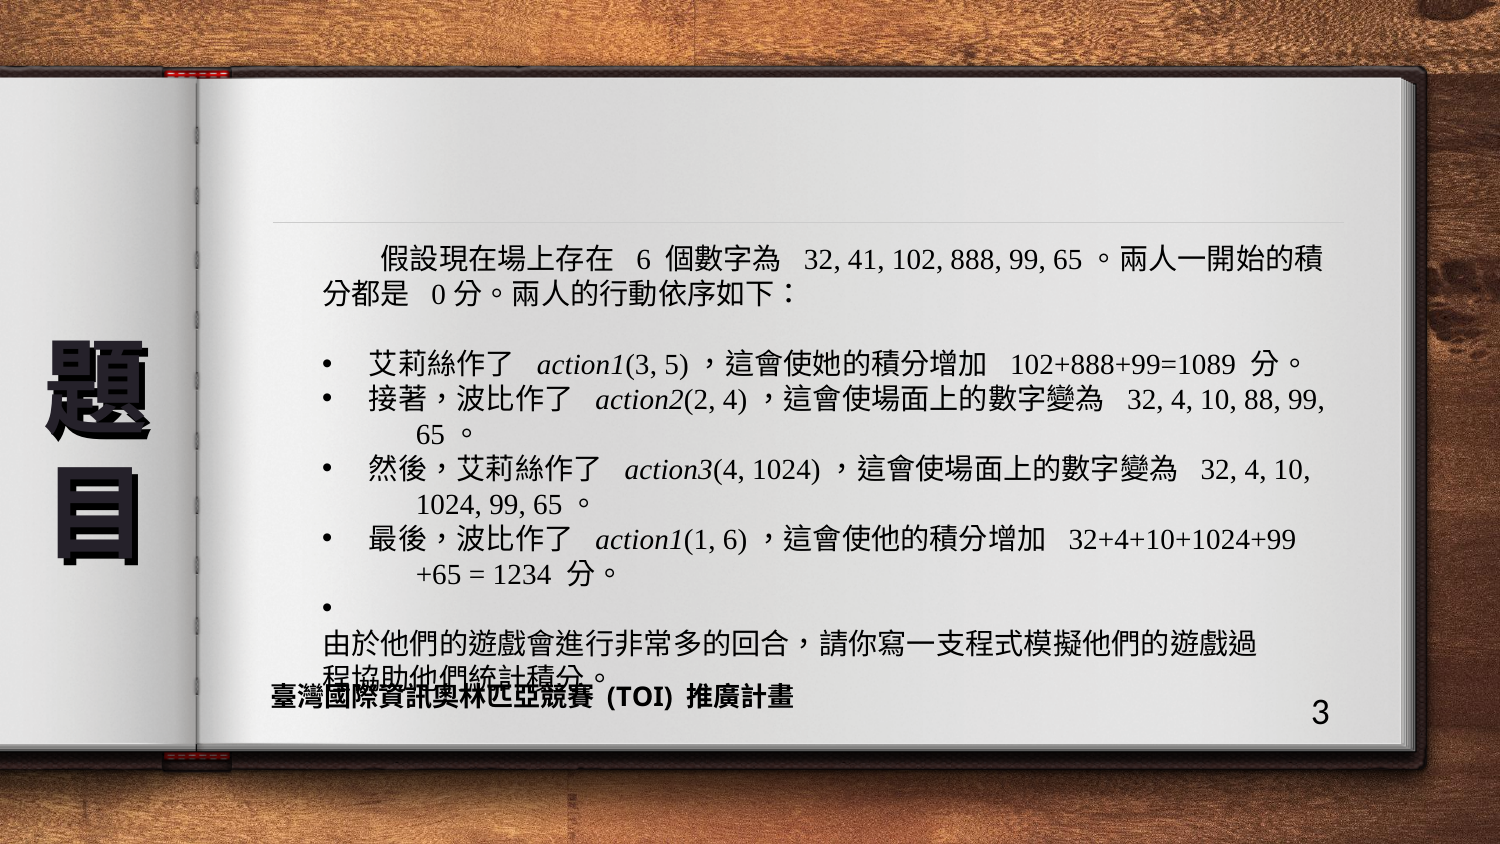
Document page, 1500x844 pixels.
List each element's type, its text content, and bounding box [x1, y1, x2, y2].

text_box 假設現在場上存在 6 個數字為 32, 41, 102, 888, 99, 65。兩人一開始的積分都是 0分。兩人的行動依序如下： 艾莉絲作了 action1(3, 5)，這會使她的積分增加 102+888+99=1089 分。 接著，波比作了 action2(2, 4)，這會使場面上的數字變為 32, 4, 10, 88, 99, 65。 然後，艾莉絲作了 action3(4, 1024)，這會使場面上的數字變為 32, 4, 10, 1024, 99, 65。 最後，波比作了 action1(1, 6)，這會使他的積分增加 32+4+10+1024+99 +65 = 1234 分。 由於他們的遊戲會進行非常多的回合，請你寫一支程式模擬他們的遊戲過 程協助他們統計積分。 [307, 233, 1341, 703]
text_box [1295, 672, 1386, 737]
title 題 目 [28, 306, 210, 552]
